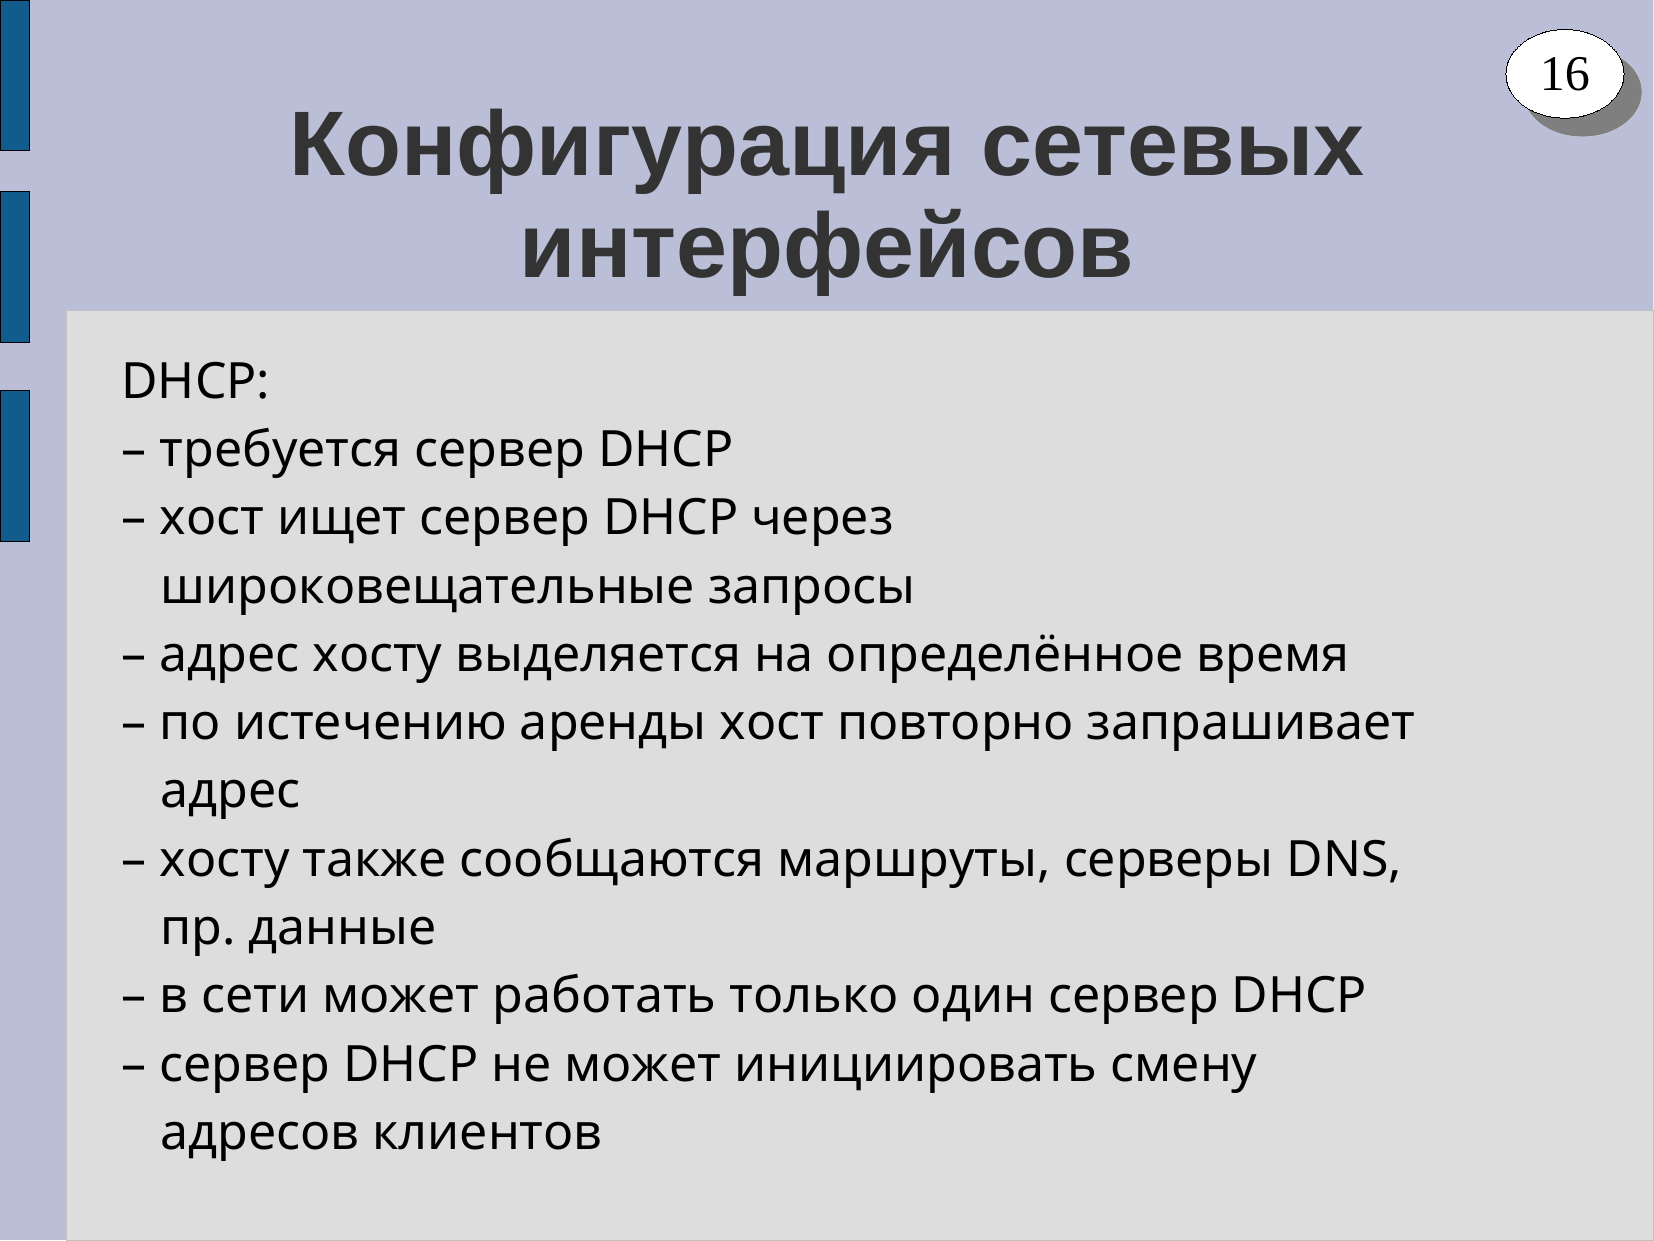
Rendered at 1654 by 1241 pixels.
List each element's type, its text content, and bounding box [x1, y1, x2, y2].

title Конфигурация сетевых интерфейсов [121, 91, 1534, 299]
text_box DHCP: – требуется сервер DHCP – хост ищет сервер DHCP через широковещательные запросы – адрес хосту выделяется на определённое время – по истечению аренды хост повторно запрашивает адрес – хосту также сообщаются маршруты, серверы DNS, пр. данные – в сети может работать только один сервер DHCP – сервер DHCP не может инициировать смену адресов клиентов [121, 344, 1534, 1164]
text_box 16 [1505, 29, 1625, 119]
